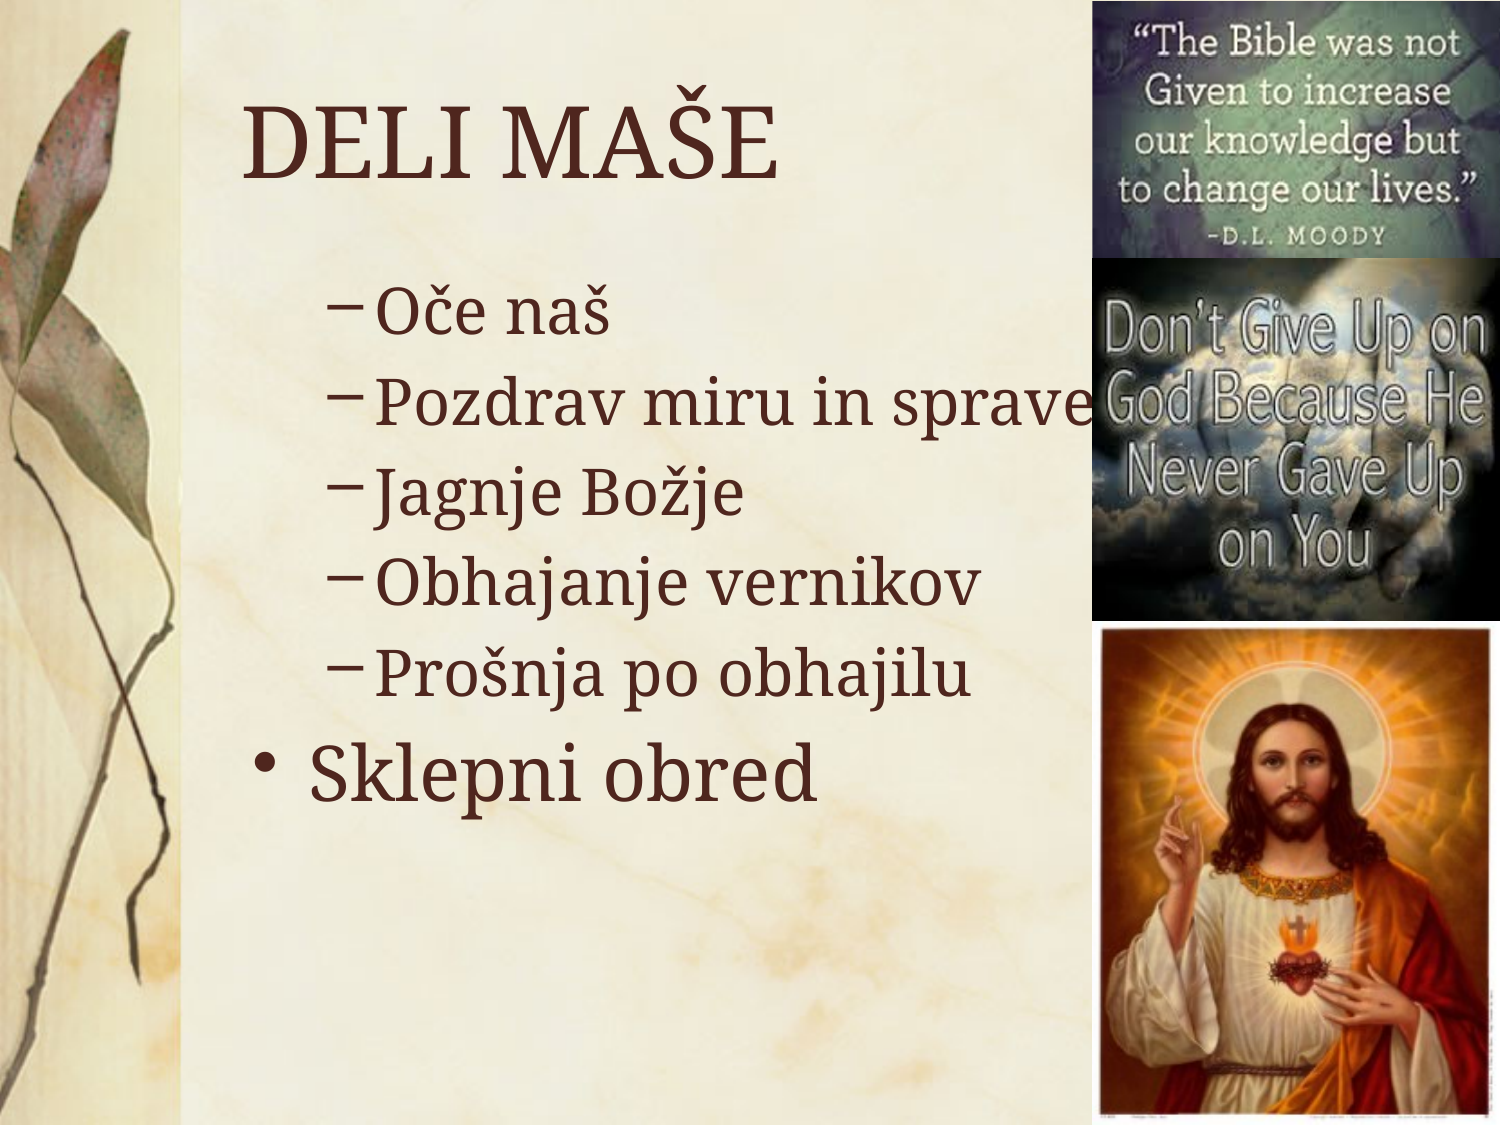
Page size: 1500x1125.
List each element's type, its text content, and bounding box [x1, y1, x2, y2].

picture [0, 0, 1500, 1125]
title DELI MAŠE [225, 45, 1092, 233]
list Oče naš Pozdrav miru in sprave Jagnje Božje Obhajanje vernikov Prošnja po obhajilu Sklepni obred [237, 262, 1092, 1005]
